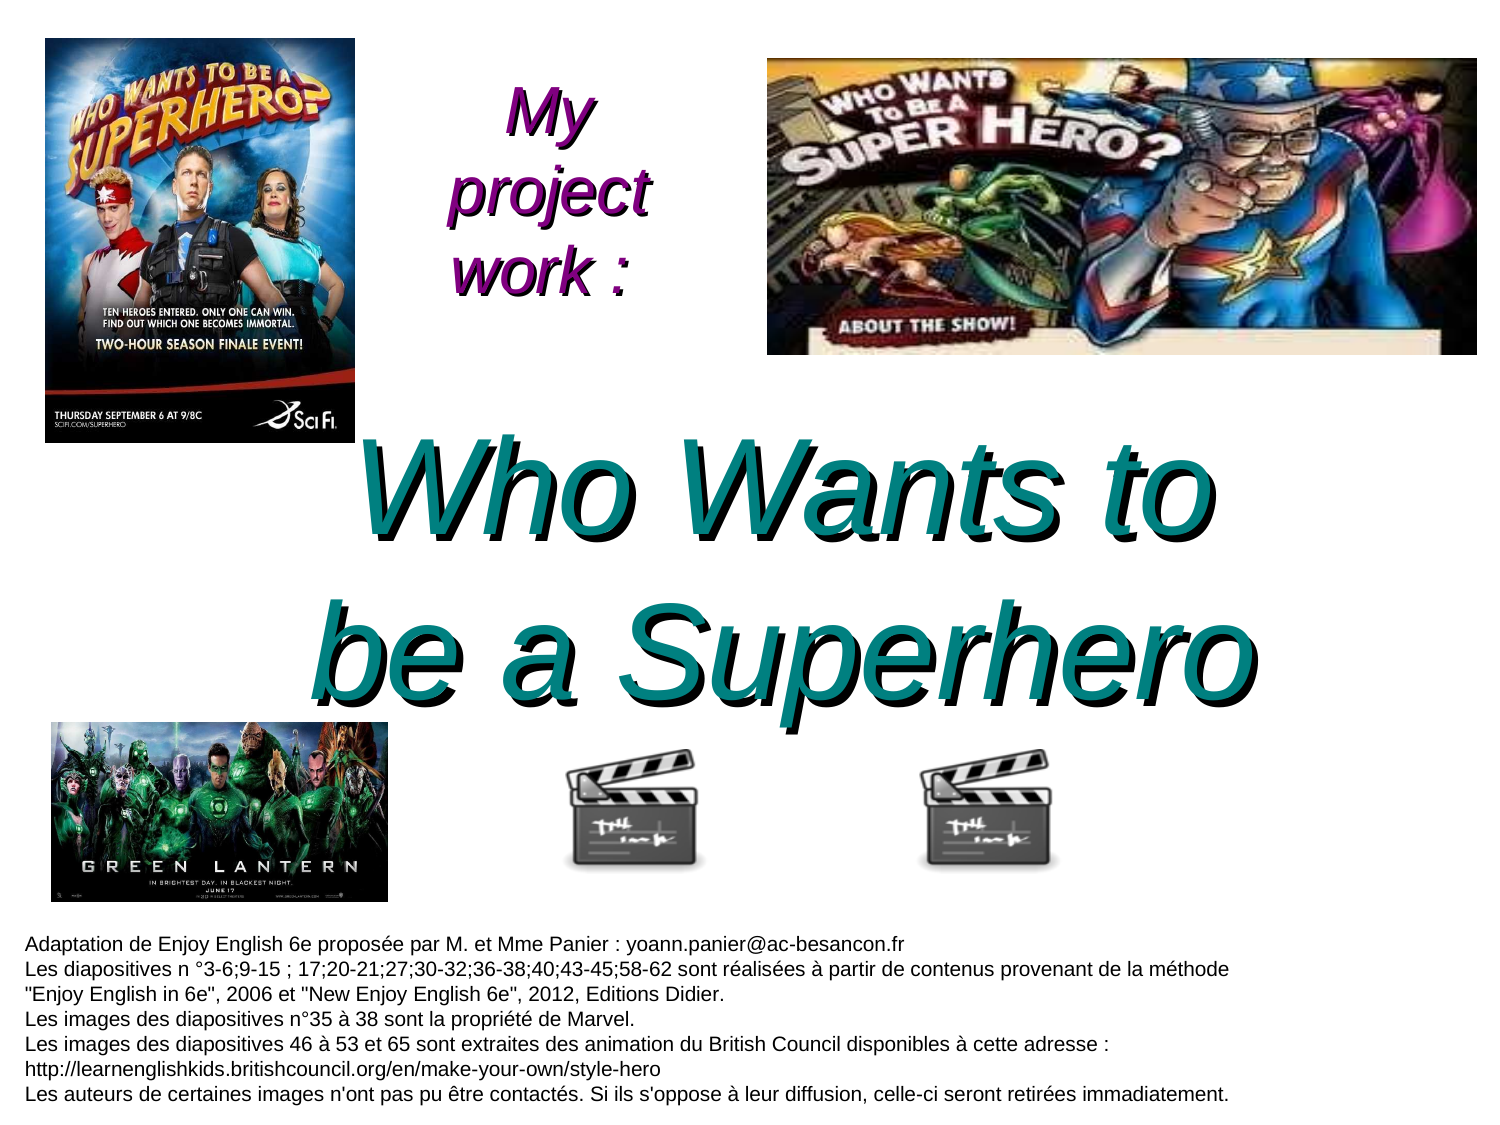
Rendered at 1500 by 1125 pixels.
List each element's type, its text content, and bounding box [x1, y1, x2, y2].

picture [915, 749, 1063, 875]
text_box Who Wants to be a Superhero [267, 390, 1300, 735]
picture [45, 38, 355, 443]
text_box Adaptation de Enjoy English 6e proposée par M. et Mme Panier : yoann.panier@ac-besancon.fr Les diapositives n °3-6;9-15 ; 17;20-21;27;30-32;36-38;40;43-45;58-62 sont réalisées à partir de contenus provenant de la méthode "Enjoy English in 6e", 2006 et "New Enjoy English 6e", 2012, Editions Didier. Les images des diapositives n°35 à 38 sont la propriété de Marvel. Les images des diapositives 46 à 53 et 65 sont extraites des animation du British Council disponibles à cette adresse : http://learnenglishkids.britishcouncil.org/en/make-your-own/style-hero Les auteurs de certaines images n'ont pas pu être contactés. Si ils s'oppose à leur diffusion, celle-ci seront retirées immadiatement. [10, 923, 1277, 1114]
text_box My project work : [383, 59, 715, 314]
picture [51, 722, 388, 902]
picture [561, 749, 709, 875]
picture [767, 58, 1477, 355]
